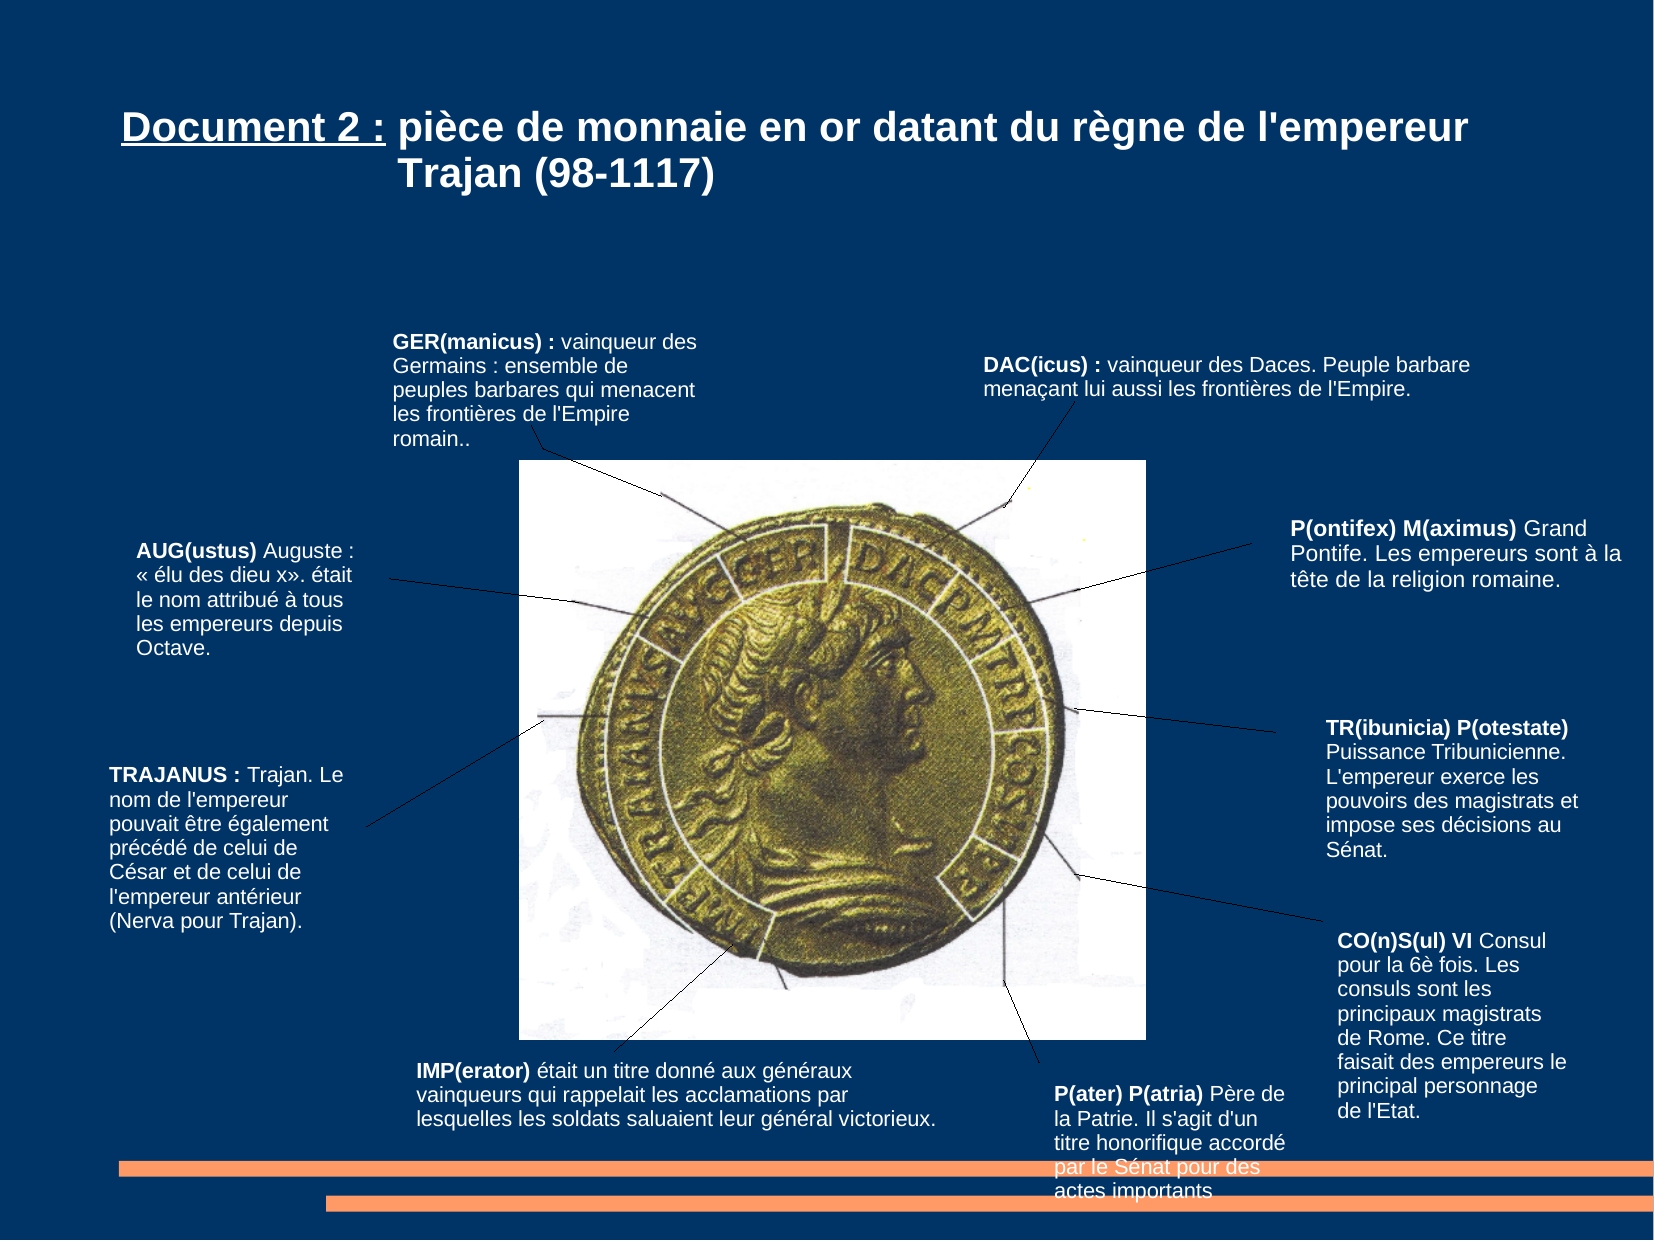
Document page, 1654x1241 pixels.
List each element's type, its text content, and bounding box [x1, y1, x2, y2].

title Document 2 : pièce de monnaie en or datant du règne de l'empereur Trajan (98-1117) [121, 46, 1534, 254]
picture [519, 460, 1146, 1040]
text_box AUG(ustus) Auguste : « élu des dieu x». était le nom attribué à tous les empereurs depuis Octave. [121, 531, 390, 631]
text_box P(ater) P(atria) Père de la Patrie. Il s'agit d'un titre honorifique accordé par le Sénat pour des actes importants [1039, 1074, 1312, 1198]
text_box TR(ibunicia) P(otestate) Puissance Tribunicienne. L'empereur exerce les pouvoirs des magistrats et impose ses décisions au Sénat. [1311, 708, 1630, 808]
text_box TRAJANUS : Trajan. Le nom de l'empereur pouvait être également précédé de celui de César et de celui de l'empereur antérieur (Nerva pour Trajan). [94, 755, 367, 879]
text_box P(ontifex) M(aximus) Grand Pontife. Les empereurs sont à la tête de la religion romaine. [1275, 507, 1642, 587]
text_box GER(manicus) : vainqueur des Germains : ensemble de peuples barbares qui menacent les frontières de l'Empire romain.. [377, 322, 721, 453]
text_box IMP(erator) était un titre donné aux généraux vainqueurs qui rappelait les acclamations par lesquelles les soldats saluaient leur général victorieux. [401, 1051, 957, 1126]
text_box CO(n)S(ul) VI Consul pour la 6è fois. Les consuls sont les principaux magistrats de Rome. Ce titre faisait des empereurs le principal personnage de l'Etat. [1322, 921, 1583, 1069]
text_box DAC(icus) : vainqueur des Daces. Peuple barbare menaçant lui aussi les frontières de l'Empire. [968, 344, 1536, 395]
list [121, 322, 1561, 1132]
